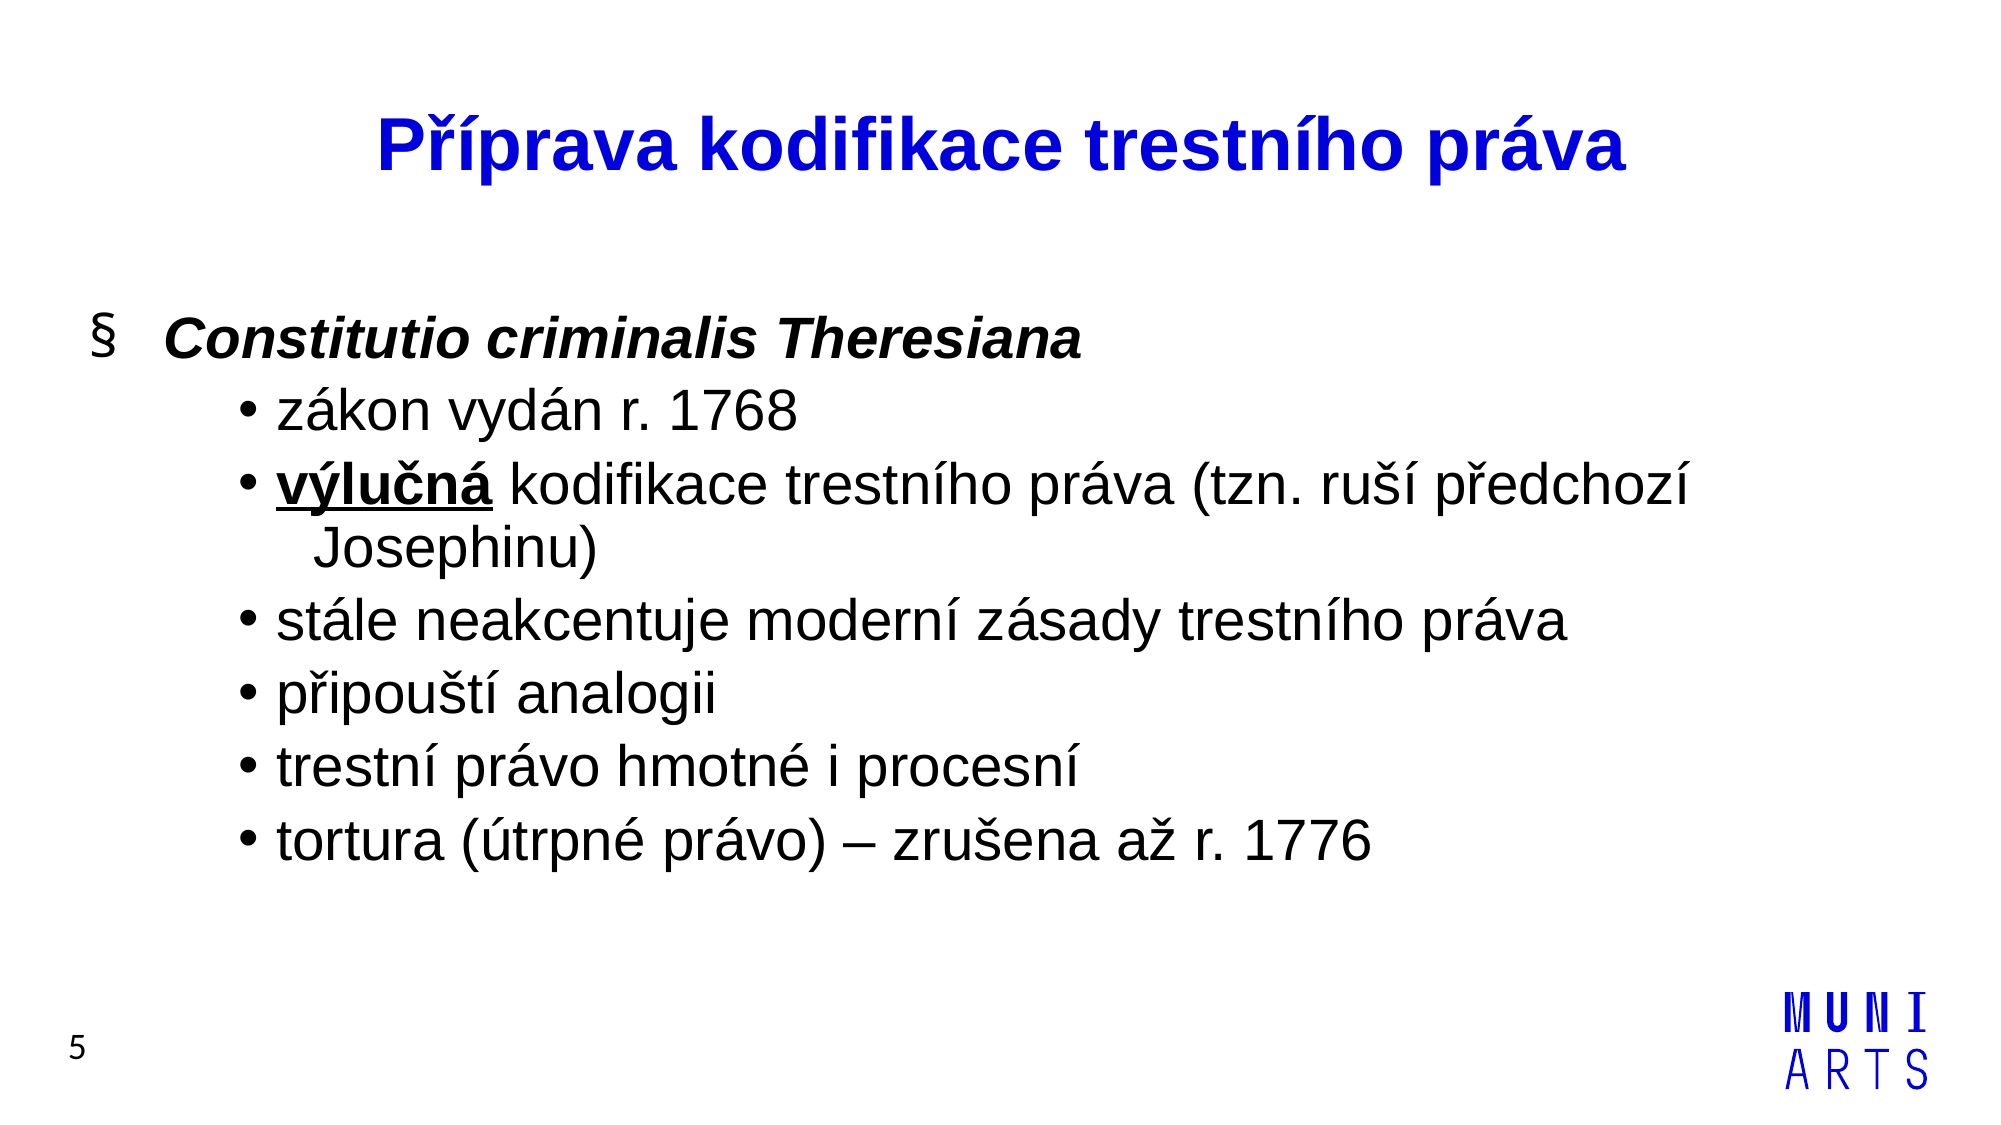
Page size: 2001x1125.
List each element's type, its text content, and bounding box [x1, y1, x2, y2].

list Constitutio criminalis Theresiana zákon vydán r. 1768 výlučná kodifikace trestního práva (tzn. ruší předchozí Josephinu) stále neakcentuje moderní zásady trestního práva připouští analogii trestní právo hmotné i procesní tortura (útrpné právo) – zrušena až r. 1776 [88, 240, 1839, 1061]
title Příprava kodifikace trestního práva [109, 101, 1895, 176]
text_box 4 [67, 1021, 110, 1063]
